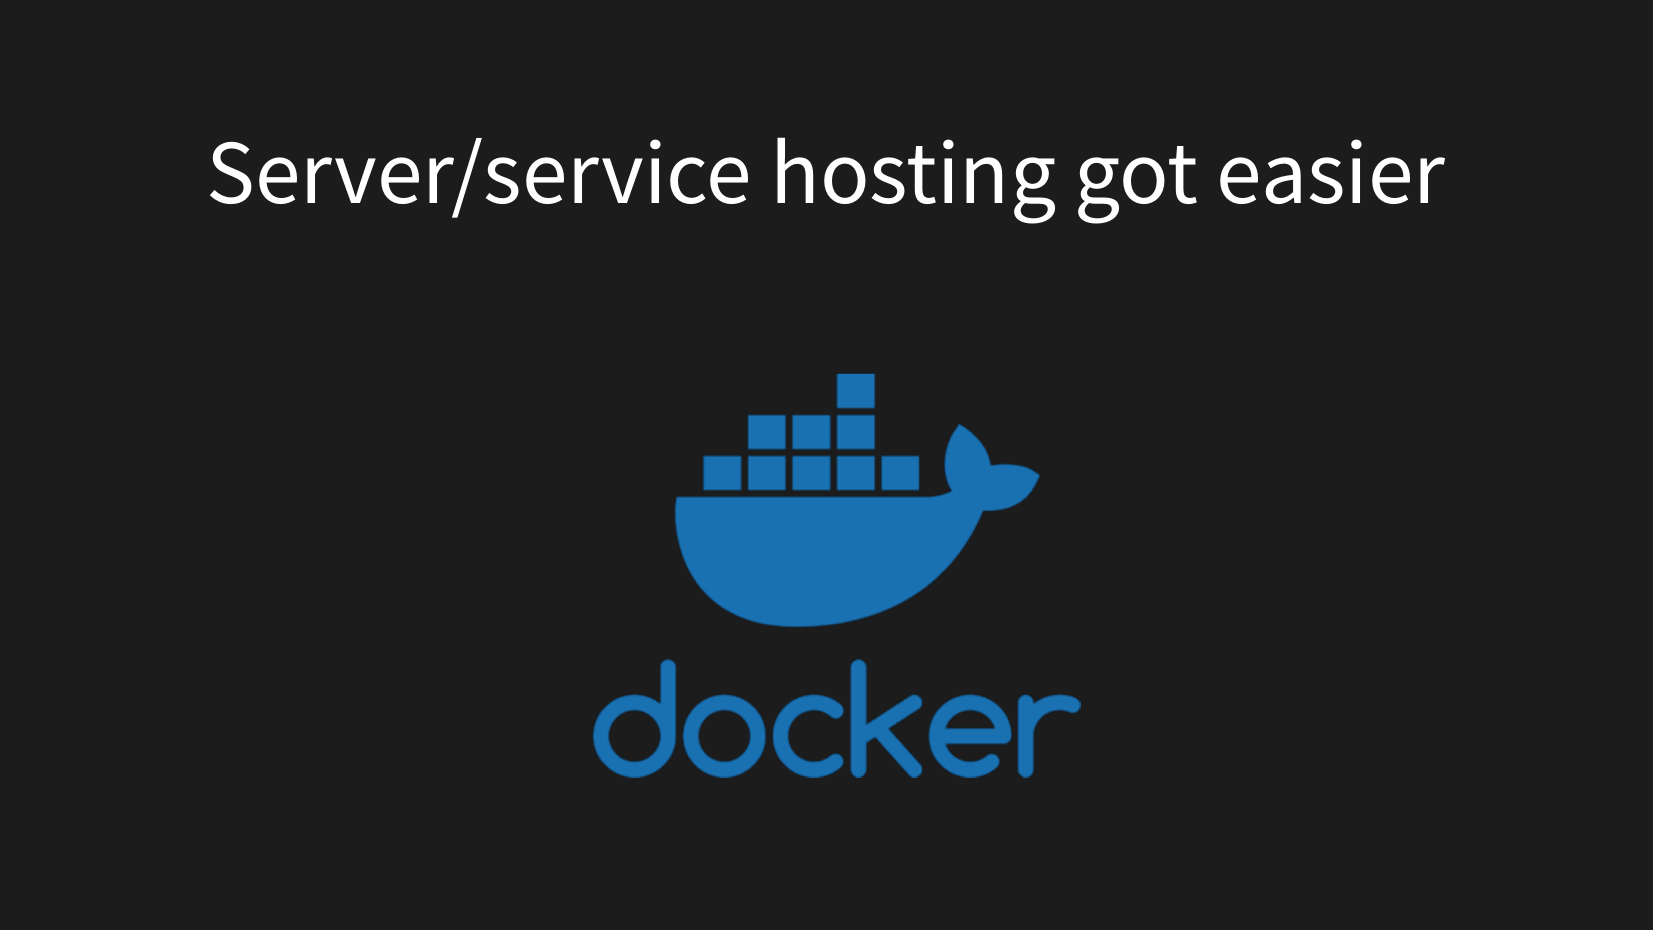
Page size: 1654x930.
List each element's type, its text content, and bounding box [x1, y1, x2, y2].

title Server/service hosting got easier [0, 55, 1653, 287]
picture [591, 344, 1081, 778]
